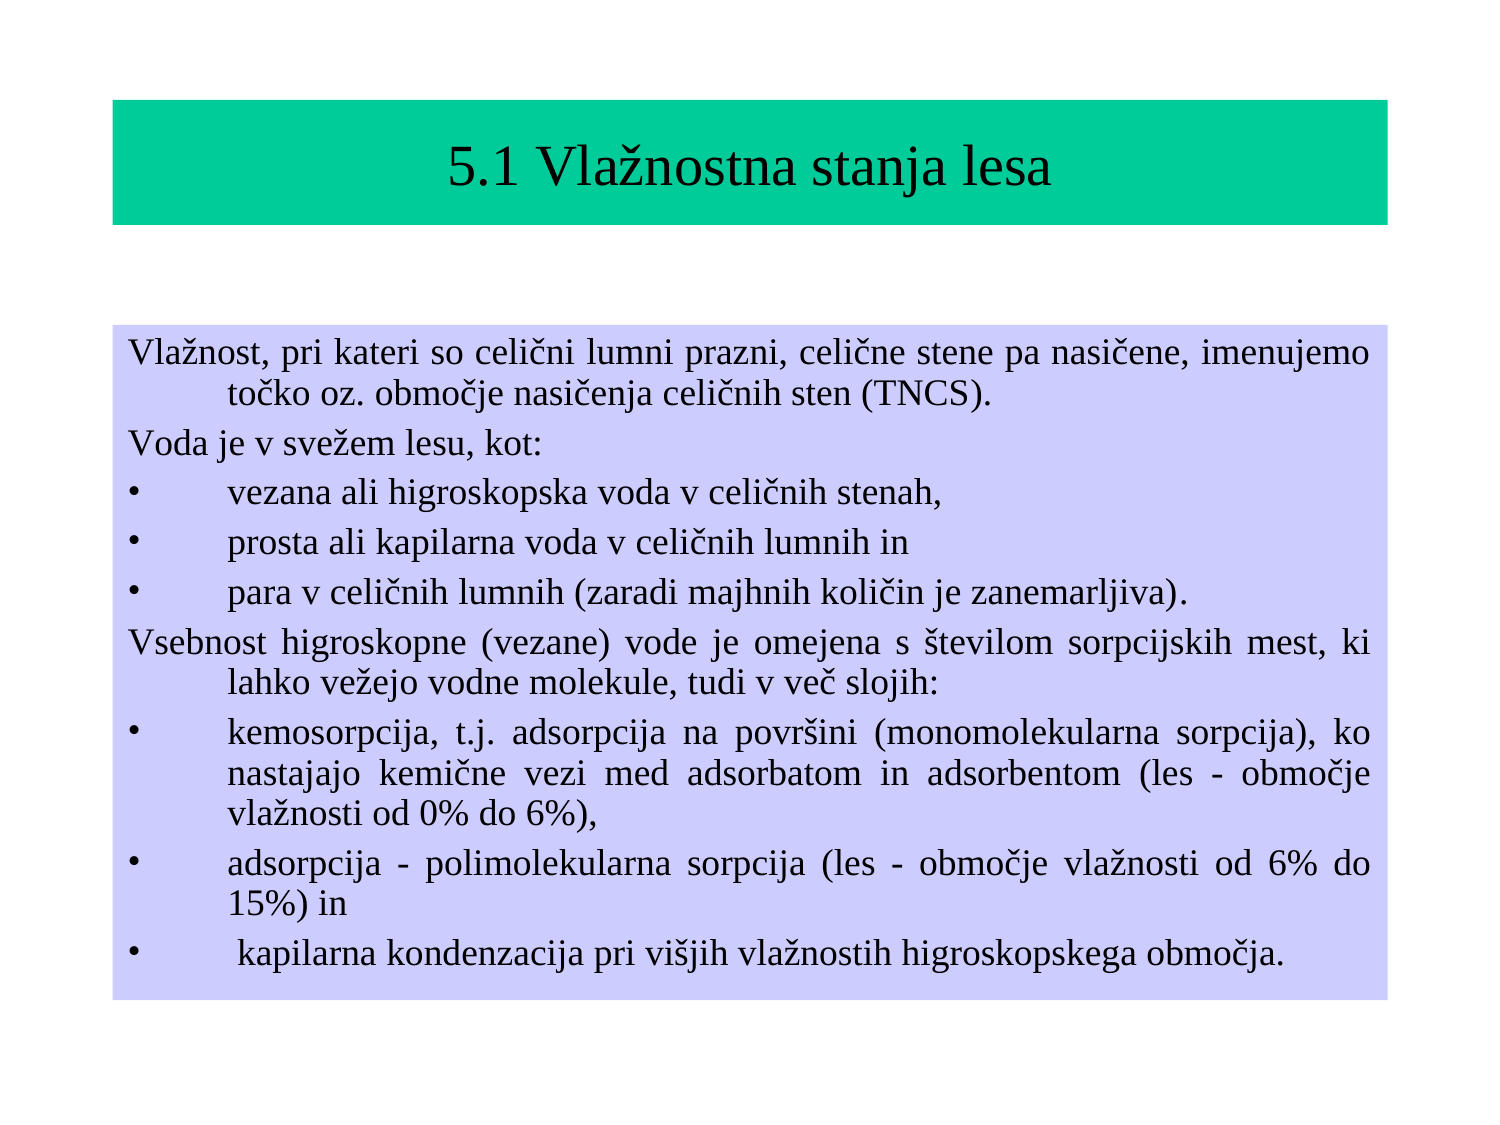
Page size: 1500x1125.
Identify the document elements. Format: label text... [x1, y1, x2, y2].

title 5.1 Vlažnostna stanja lesa [112, 99, 1388, 225]
list Vlažnost, pri kateri so celični lumni prazni, celične stene pa nasičene, imenujemo točko oz. območje nasičenja celičnih sten (TNCS). Voda je v svežem lesu, kot: vezana ali higroskopska voda v celičnih stenah, prosta ali kapilarna voda v celičnih lumnih in para v celičnih lumnih (zaradi majhnih količin je zanemarljiva). Vsebnost higroskopne (vezane) vode je omejena s številom sorpcijskih mest, ki lahko vežejo vodne molekule, tudi v več slojih: kemosorpcija, t.j. adsorpcija na površini (monomolekularna sorpcija), ko nastajajo kemične vezi med adsorbatom in adsorbentom (les - območje vlažnosti od 0% do 6%), adsorpcija - polimolekularna sorpcija (les - območje vlažnosti od 6% do 15%) in kapilarna kondenzacija pri višjih vlažnostih higroskopskega območja. [112, 324, 1388, 1001]
